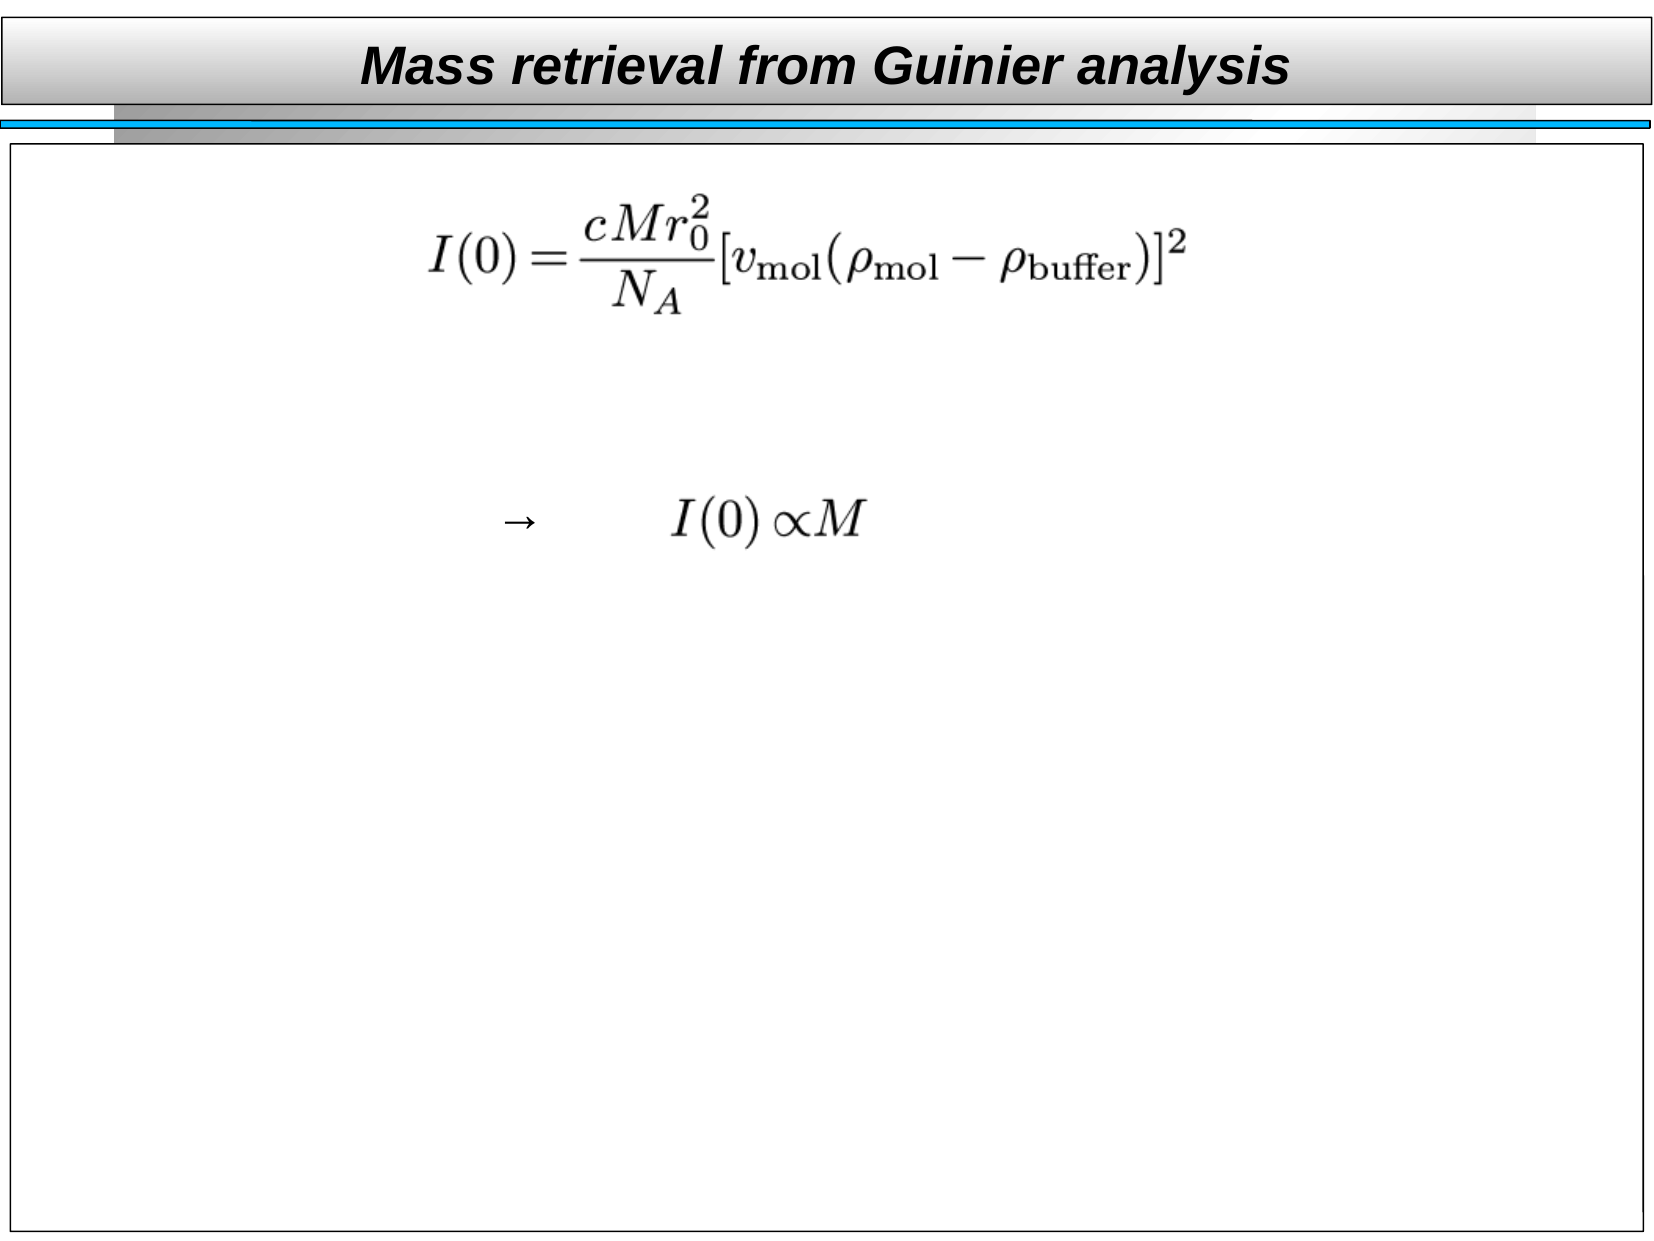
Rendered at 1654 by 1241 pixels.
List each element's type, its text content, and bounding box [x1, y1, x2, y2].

picture [418, 172, 1228, 341]
text_box → [480, 480, 573, 551]
text_box [0, 120, 1651, 129]
text_box Mass retrieval from Guinier analysis [1, 17, 1652, 105]
picture [648, 465, 893, 568]
